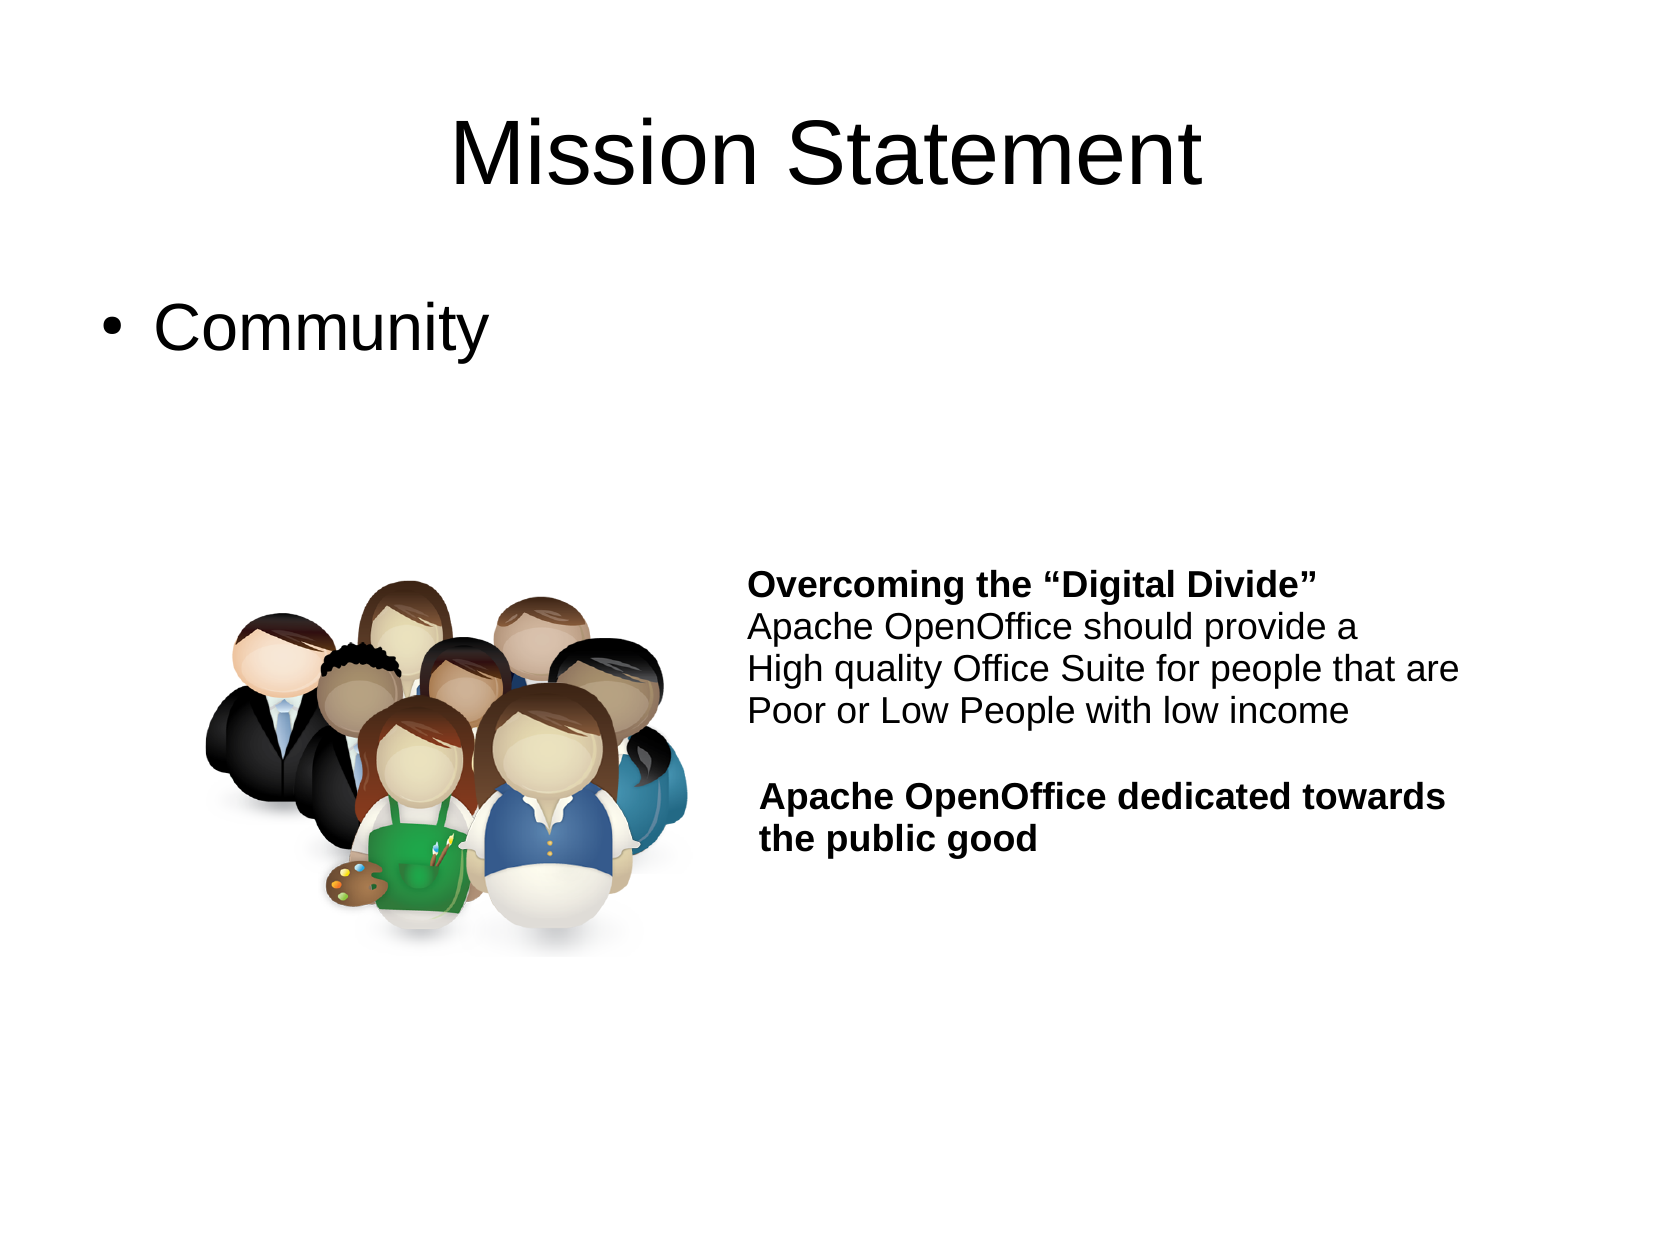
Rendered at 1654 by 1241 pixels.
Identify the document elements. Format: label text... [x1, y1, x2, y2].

text_box Apache OpenOffice dedicated towards the public good [744, 767, 1477, 922]
list Community [82, 290, 1571, 1109]
text_box Overcoming the “Digital Divide” Apache OpenOffice should provide a High quality Office Suite for people that are Poor or Low People with low income [732, 556, 1475, 739]
title Mission Statement [82, 49, 1571, 257]
picture [177, 564, 721, 957]
